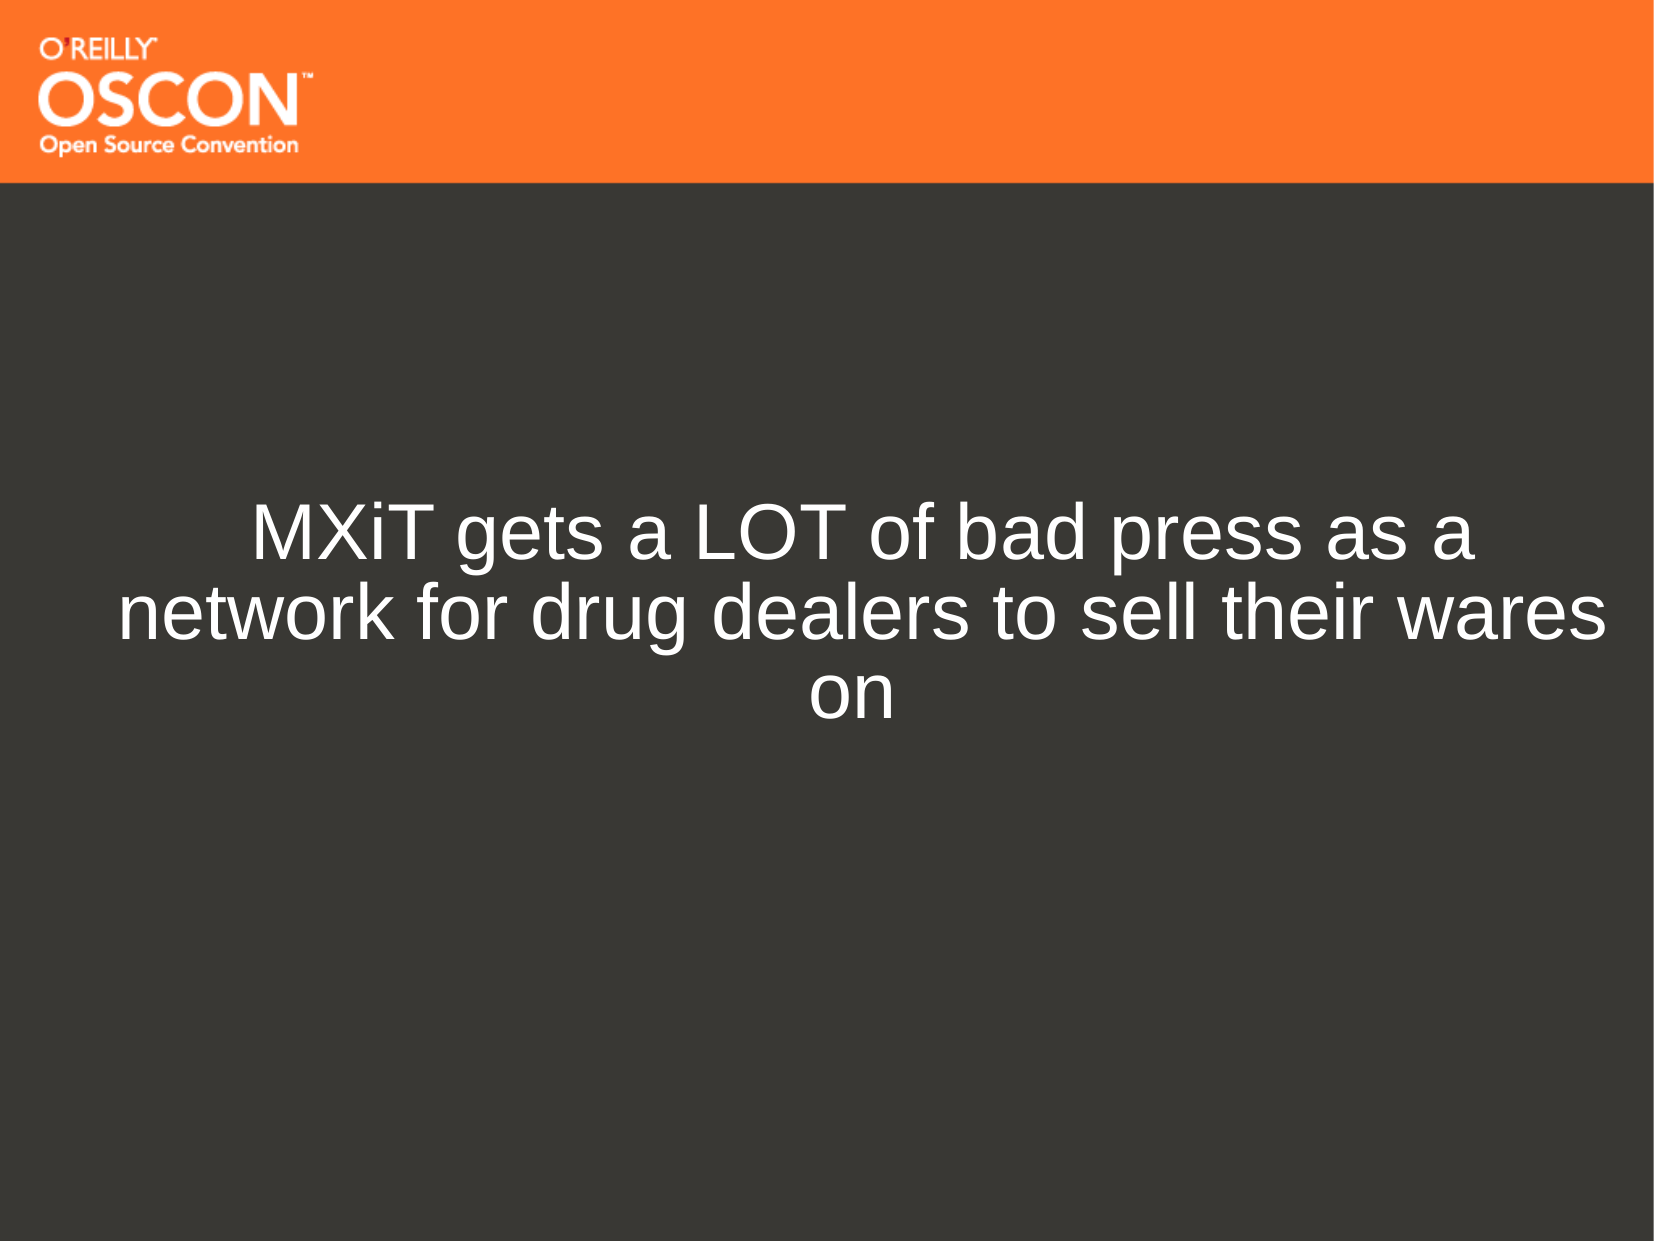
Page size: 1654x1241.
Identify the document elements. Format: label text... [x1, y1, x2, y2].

picture [0, 0, 1654, 1241]
title [356, 31, 1624, 187]
list MXiT gets a LOT of bad press as a network for drug dealers to sell their wares on [37, 219, 1628, 1218]
